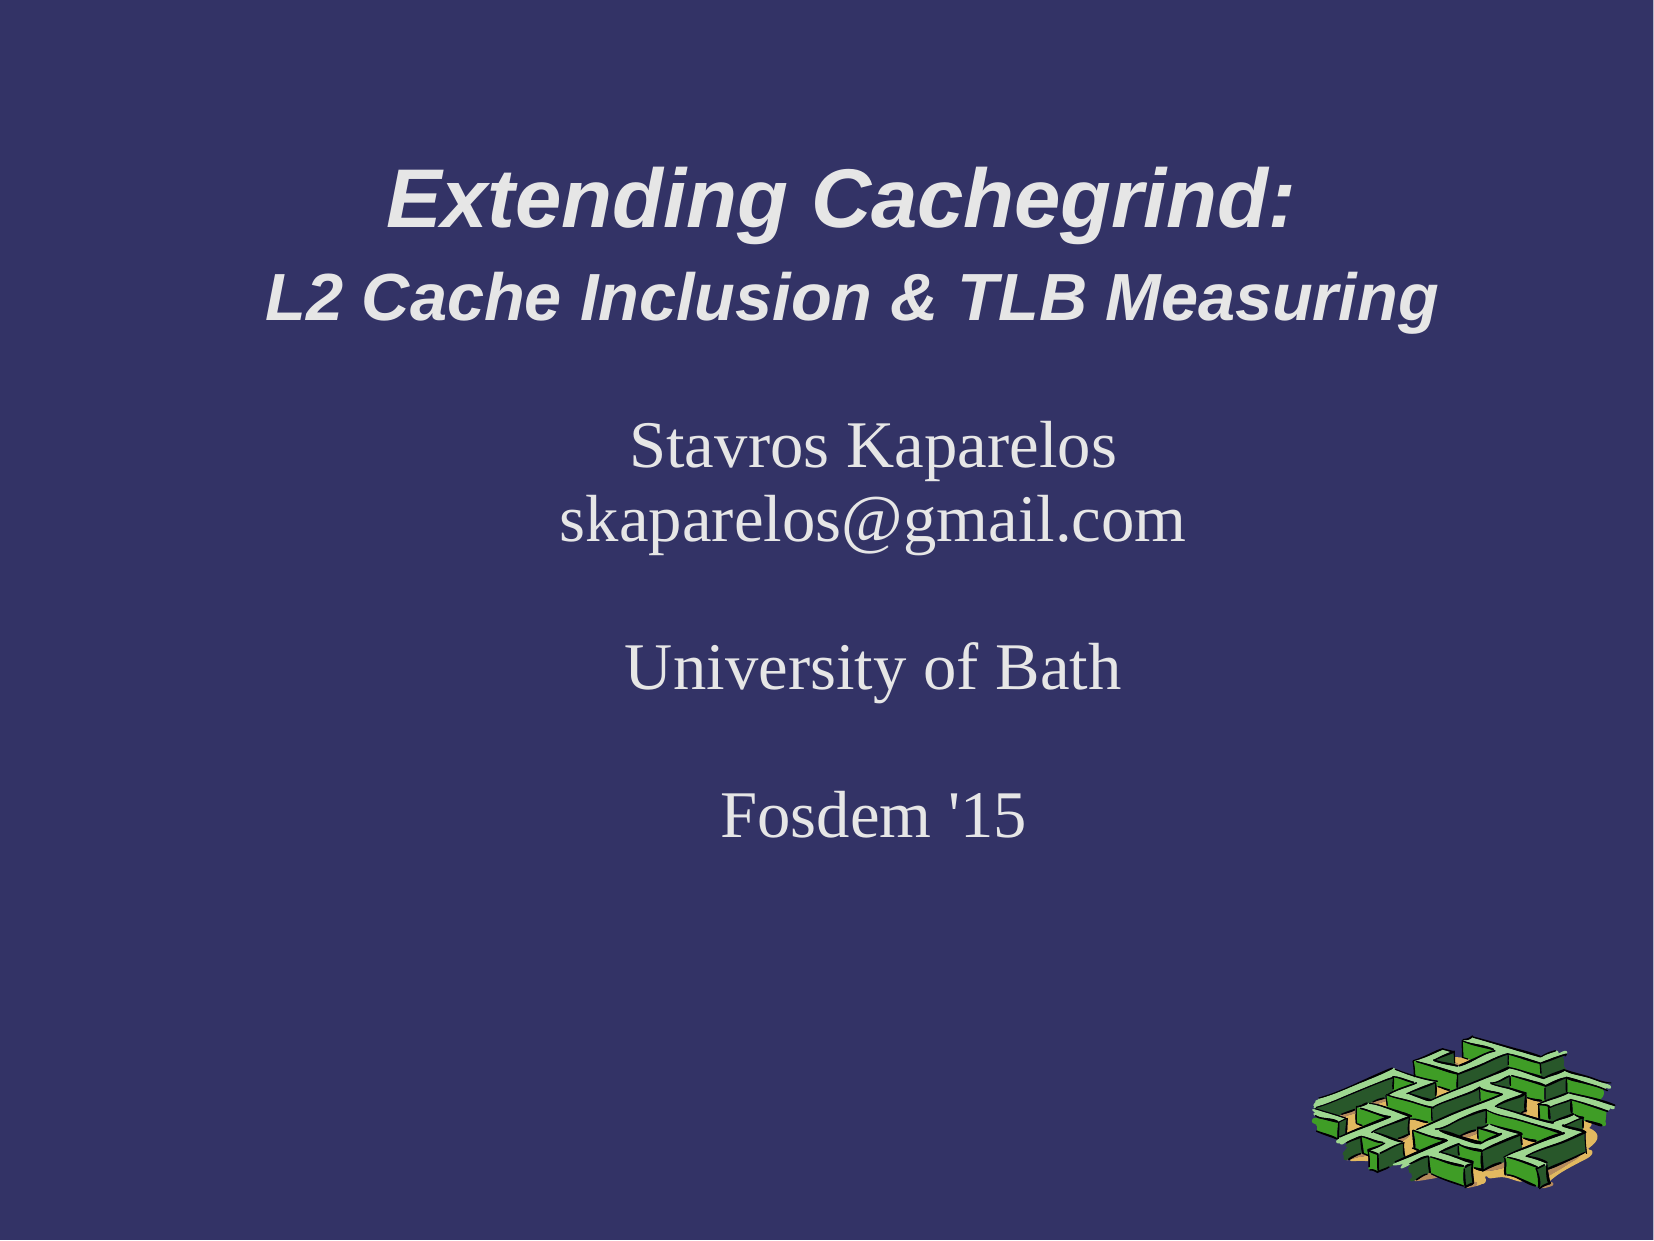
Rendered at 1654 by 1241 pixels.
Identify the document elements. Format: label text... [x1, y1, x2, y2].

subtitle Stavros Kaparelos skaparelos@gmail.com University of Bath Fosdem '15 [178, 364, 1570, 969]
title Extending Cachegrind: L2 Cache Inclusion & TLB Measuring [135, 141, 1548, 349]
